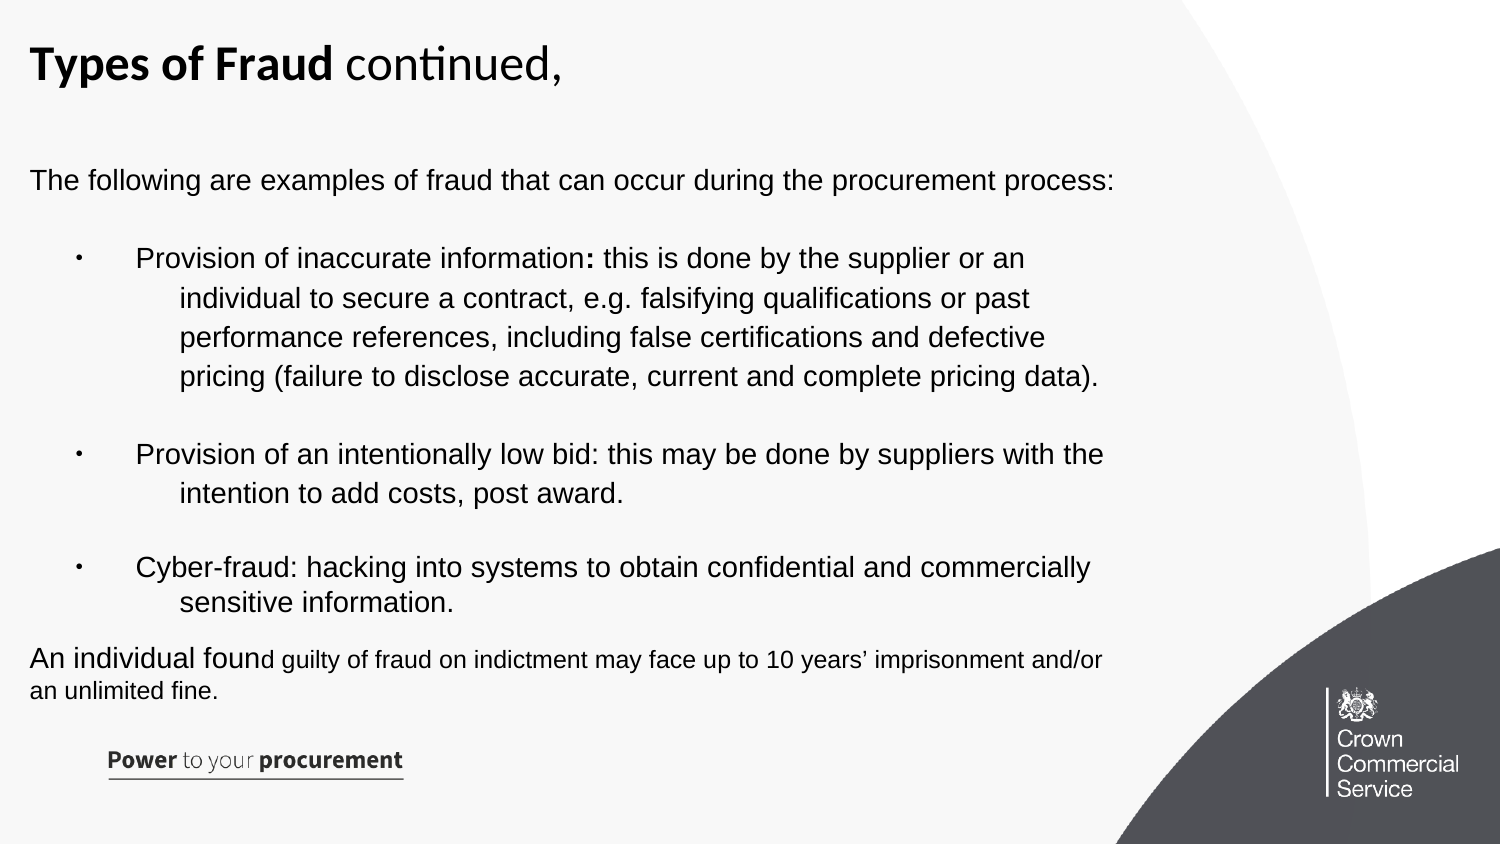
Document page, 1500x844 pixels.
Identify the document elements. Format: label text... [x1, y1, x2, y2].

title Types of Fraud continued, [29, 30, 1471, 135]
subtitle The following are examples of fraud that can occur during the procurement process: Provision of inaccurate information: this is done by the supplier or an individual to secure a contract, e.g. falsifying qualifications or past performance references, including false certifications and defective pricing (failure to disclose accurate, current and complete pricing data). Provision of an intentionally low bid: this may be done by suppliers with the intention to add costs, post award. Cyber-fraud: hacking into systems to obtain confidential and commercially sensitive information. An individual found guilty of fraud on indictment may face up to 10 years’ imprisonment and/or an unlimited fine. [29, 101, 1129, 797]
